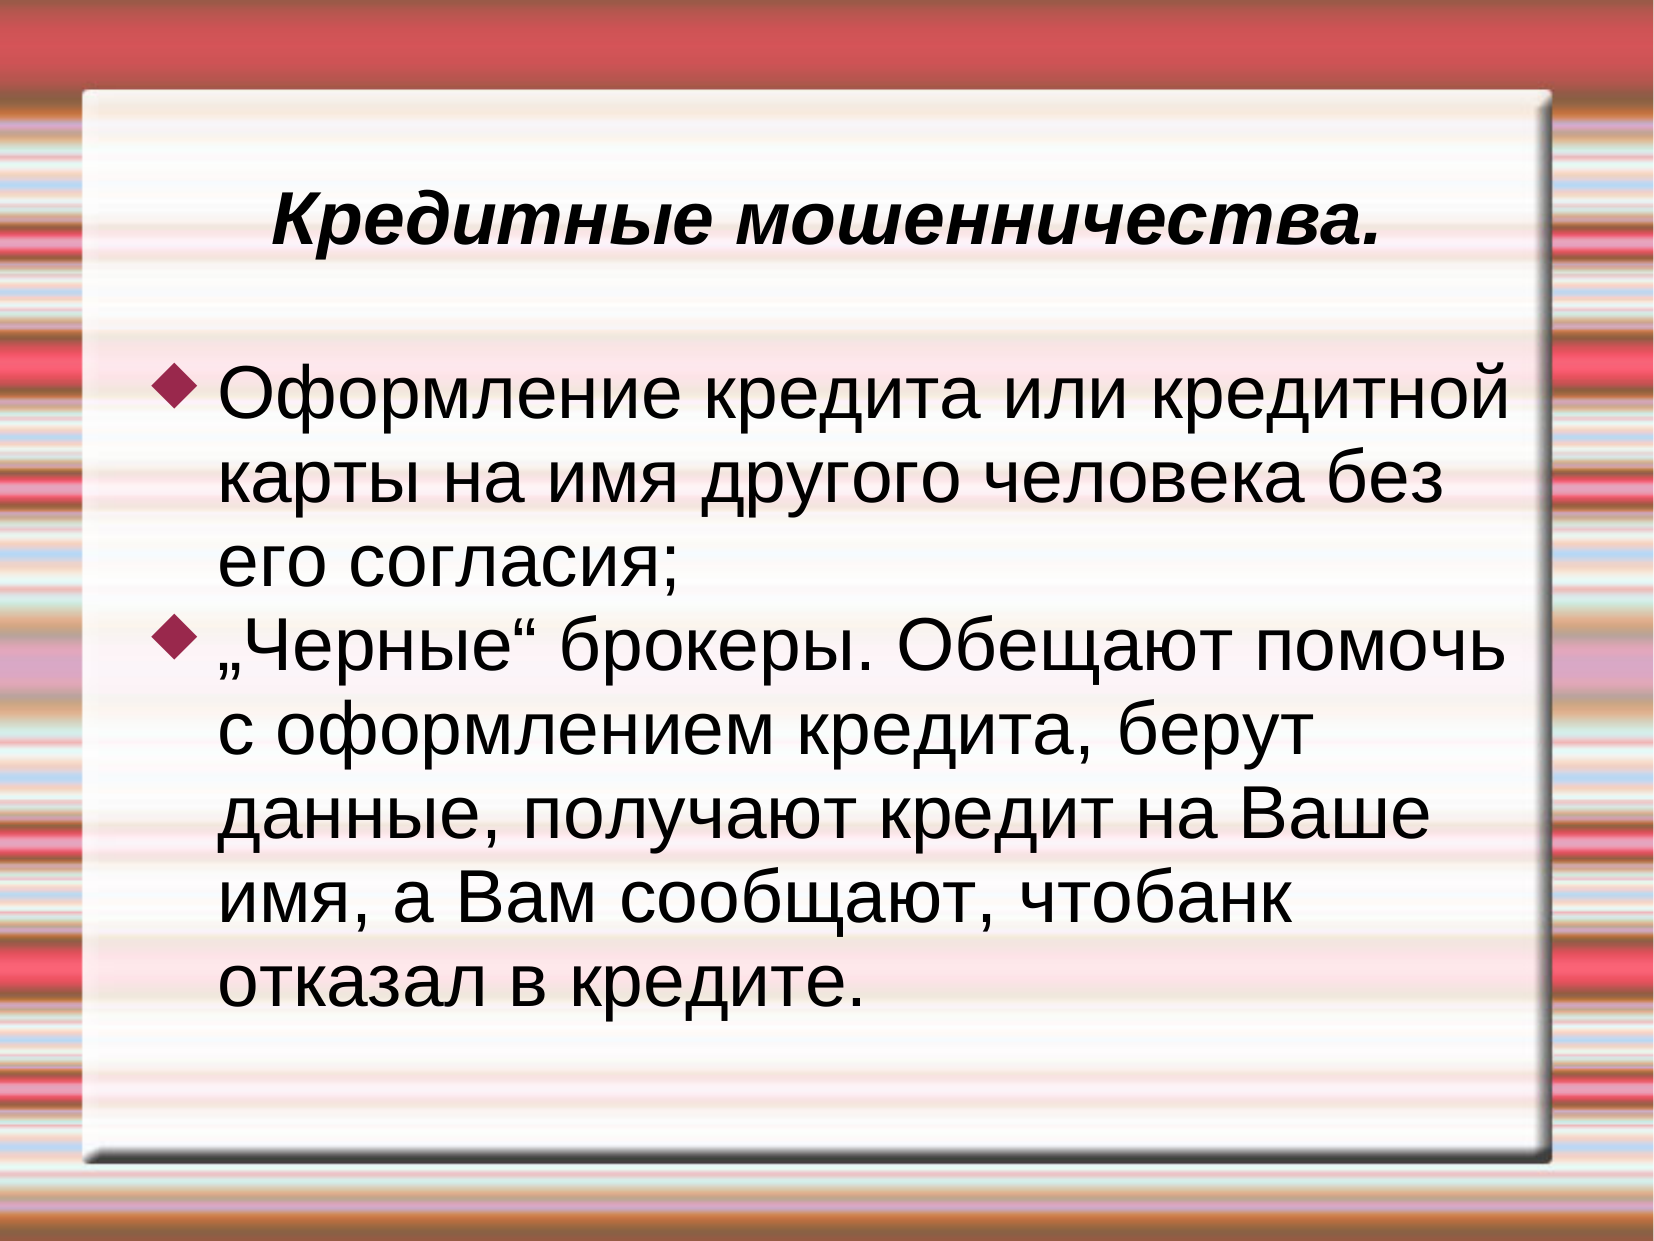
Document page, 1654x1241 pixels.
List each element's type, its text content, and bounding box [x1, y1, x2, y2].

title Кредитные мошенничества. [121, 114, 1534, 322]
picture [0, 0, 1654, 1241]
list Оформление кредита или кредитной карты на имя другого человека без его согласия; „Черные“ брокеры. Обещают помочь с оформлением кредита, берут данные, получают кредит на Ваше имя, а Вам сообщают, чтобанк отказал в кредите. [134, 350, 1516, 1132]
